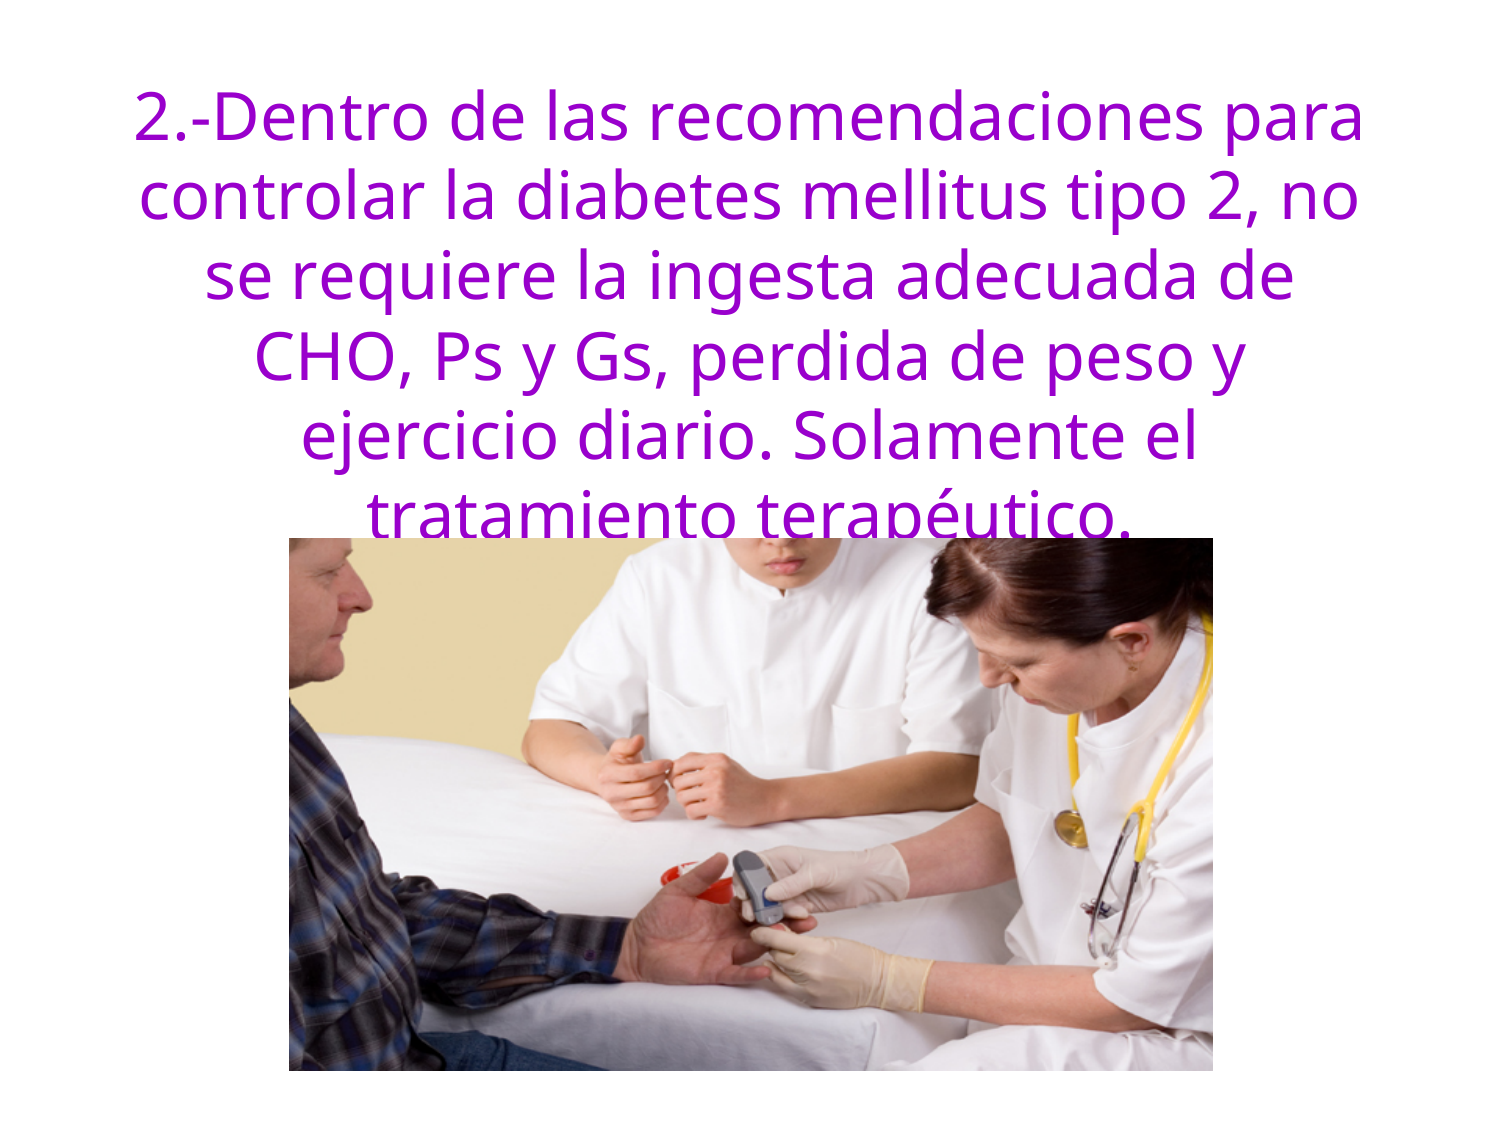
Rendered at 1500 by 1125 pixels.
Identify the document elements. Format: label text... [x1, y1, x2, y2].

title 2.-Dentro de las recomendaciones para controlar la diabetes mellitus tipo 2, no se requiere la ingesta adecuada de CHO, Ps y Gs, perdida de peso y ejercicio diario. Solamente el tratamiento terapéutico. [112, 65, 1390, 561]
picture [289, 538, 1213, 1071]
